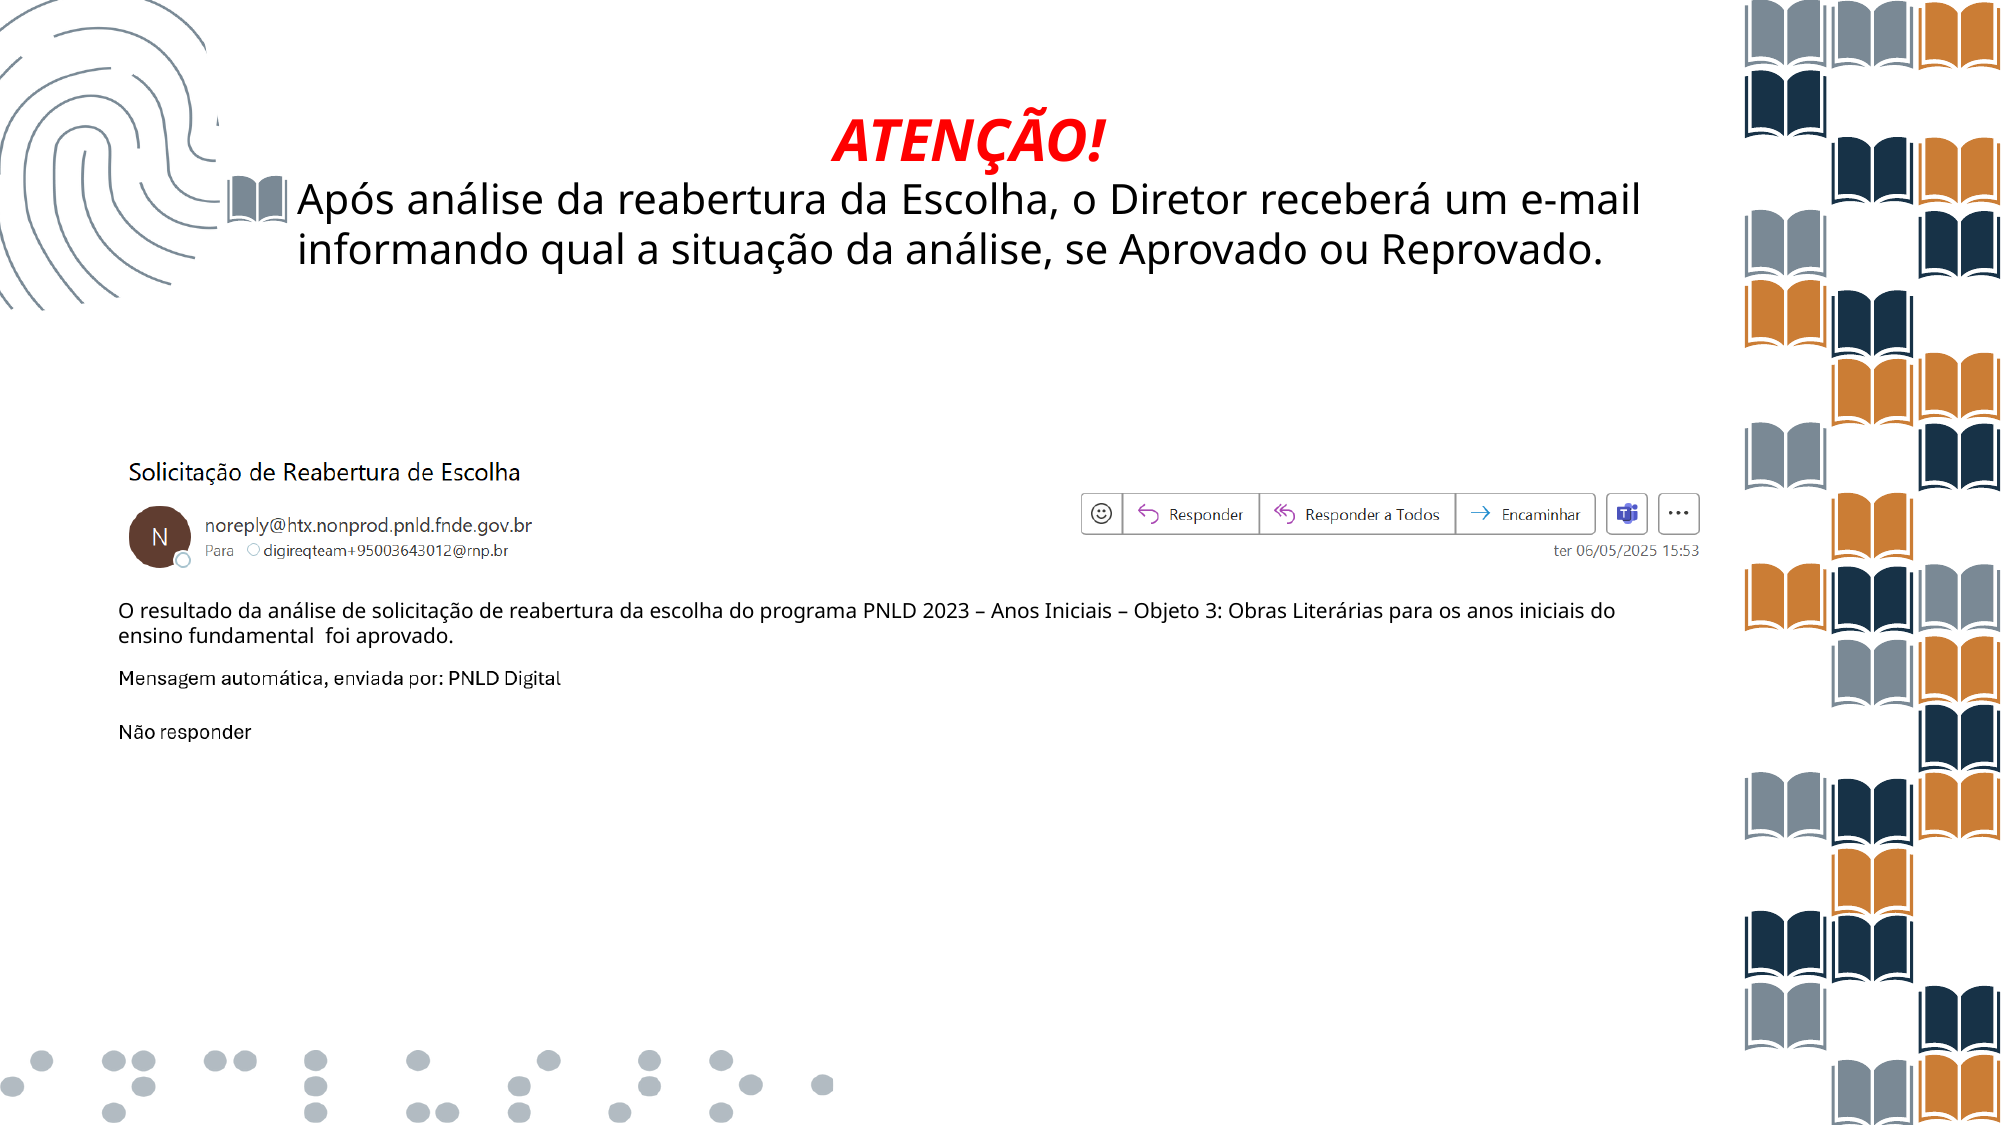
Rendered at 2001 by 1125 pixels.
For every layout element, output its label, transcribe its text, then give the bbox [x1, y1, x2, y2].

text_box [1918, 134, 2000, 206]
text_box [1744, 907, 1827, 1051]
text_box [1831, 133, 1914, 205]
text_box [1831, 0, 1914, 69]
text_box [0, 0, 288, 318]
text_box [1831, 287, 1914, 427]
text_box [1831, 489, 1914, 561]
picture [117, 441, 1708, 584]
text_box [1744, 769, 1827, 840]
text_box [1744, 419, 1827, 491]
text_box [1918, 0, 2000, 71]
text_box [1918, 349, 2000, 492]
text_box [1744, 206, 1827, 348]
text_box [1831, 563, 1914, 635]
text_box [117, 584, 1708, 637]
text_box [1744, 560, 1827, 632]
text_box O resultado da análise de solicitação de reabertura da escolha do programa PNLD 2023 – Anos Iniciais – Objeto 3: Obras Literárias para os anos iniciais do ensino fundamental foi aprovado. [103, 590, 1669, 657]
text_box [1831, 775, 1914, 984]
text_box [1918, 561, 2000, 841]
text_box [0, 1050, 834, 1123]
text_box [1918, 207, 2000, 279]
text_box [1918, 982, 2000, 1123]
text_box [1831, 636, 1914, 708]
text_box ATENÇÃO! Após análise da reabertura da Escolha, o Diretor receberá um e-mail informando qual a situação da análise, se Aprovado ou Reprovado. [282, 95, 1708, 333]
text_box [1831, 1056, 1914, 1125]
text_box [1744, 0, 1827, 139]
picture [117, 637, 1708, 760]
